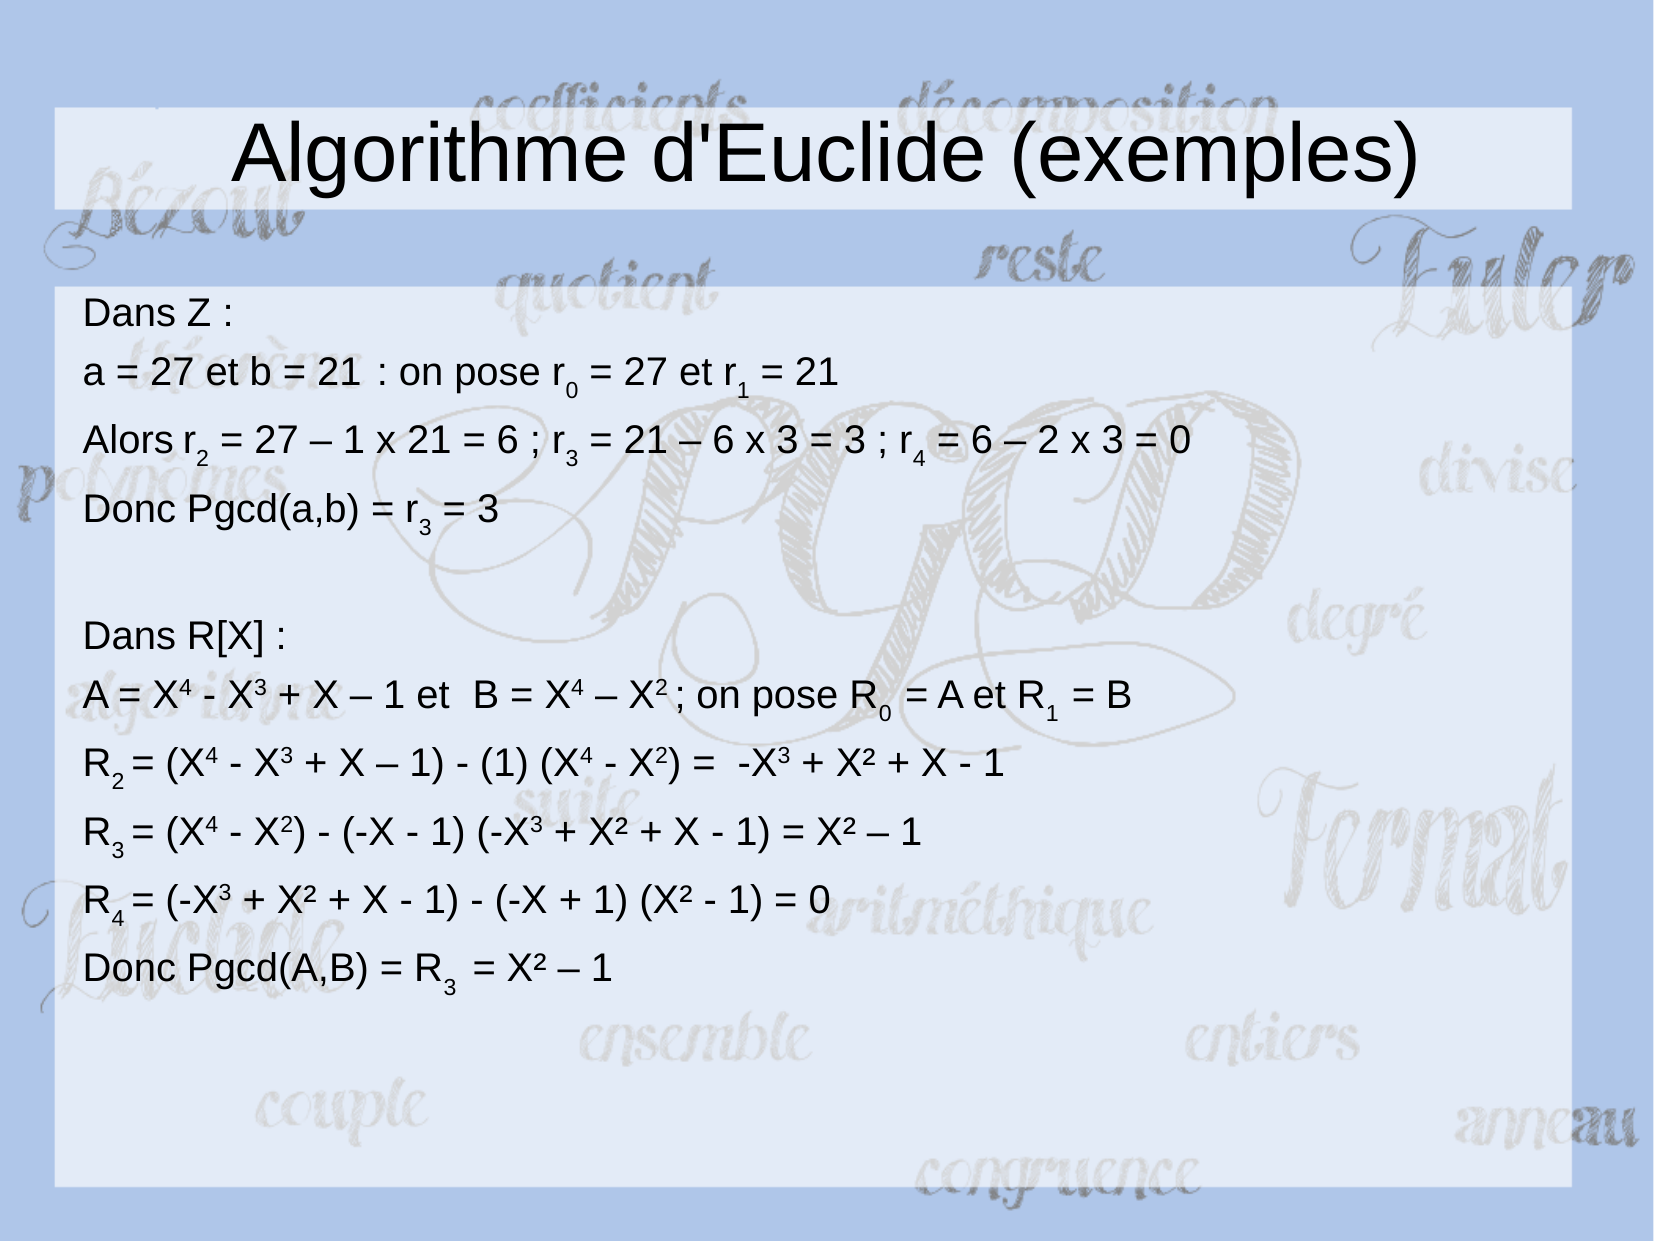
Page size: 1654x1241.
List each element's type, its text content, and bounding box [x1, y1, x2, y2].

title Algorithme d'Euclide (exemples) [82, 49, 1571, 257]
picture [0, 0, 1654, 1241]
list Dans Z : a = 27 et b = 21 : on pose r0 = 27 et r1 = 21 Alors r2 = 27 – 1 x 21 = 6 ; r3 = 21 – 6 x 3 = 3 ; r4 = 6 – 2 x 3 = 0 Donc Pgcd(a,b) = r3 = 3 Dans R[X] : A = X4 - X3 + X – 1 et B = X4 – X2 ; on pose R0 = A et R1 = B R2 = (X4 - X3 + X – 1) - (1) (X4 - X2) = -X3 + X² + X - 1 R3 = (X4 - X2) - (-X - 1) (-X3 + X² + X - 1) = X² – 1 R4 = (-X3 + X² + X - 1) - (-X + 1) (X² - 1) = 0 Donc Pgcd(A,B) = R3 = X² – 1 [82, 290, 1571, 1010]
